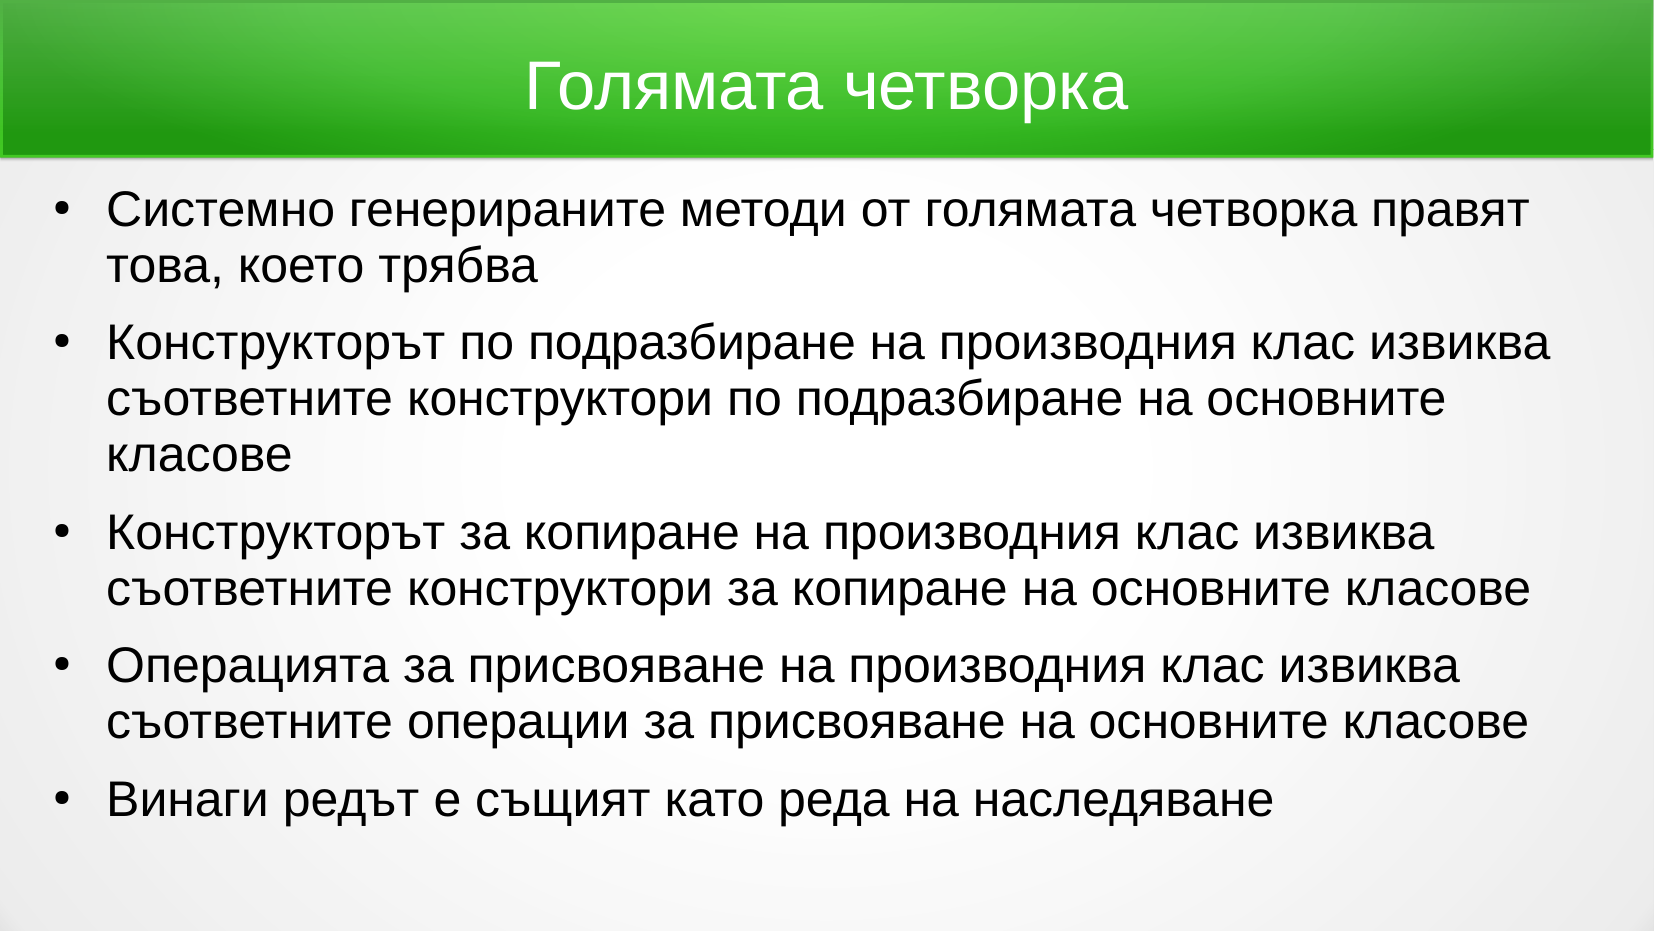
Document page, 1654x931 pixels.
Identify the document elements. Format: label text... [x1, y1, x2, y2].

list Системно генерираните методи от голямата четворка правят това, което трябва Конструкторът по подразбиране на производния клас извиква съответните конструктори по подразбиране на основните класове Конструкторът за копиране на производния клас извиква съответните конструктори за копиране на основните класове Операцията за присвояване на производния клас извиква съответните операции за присвояване на основните класове Винаги редът е същият като реда на наследяване [35, 181, 1619, 898]
title Голямата четворка [82, 37, 1571, 135]
